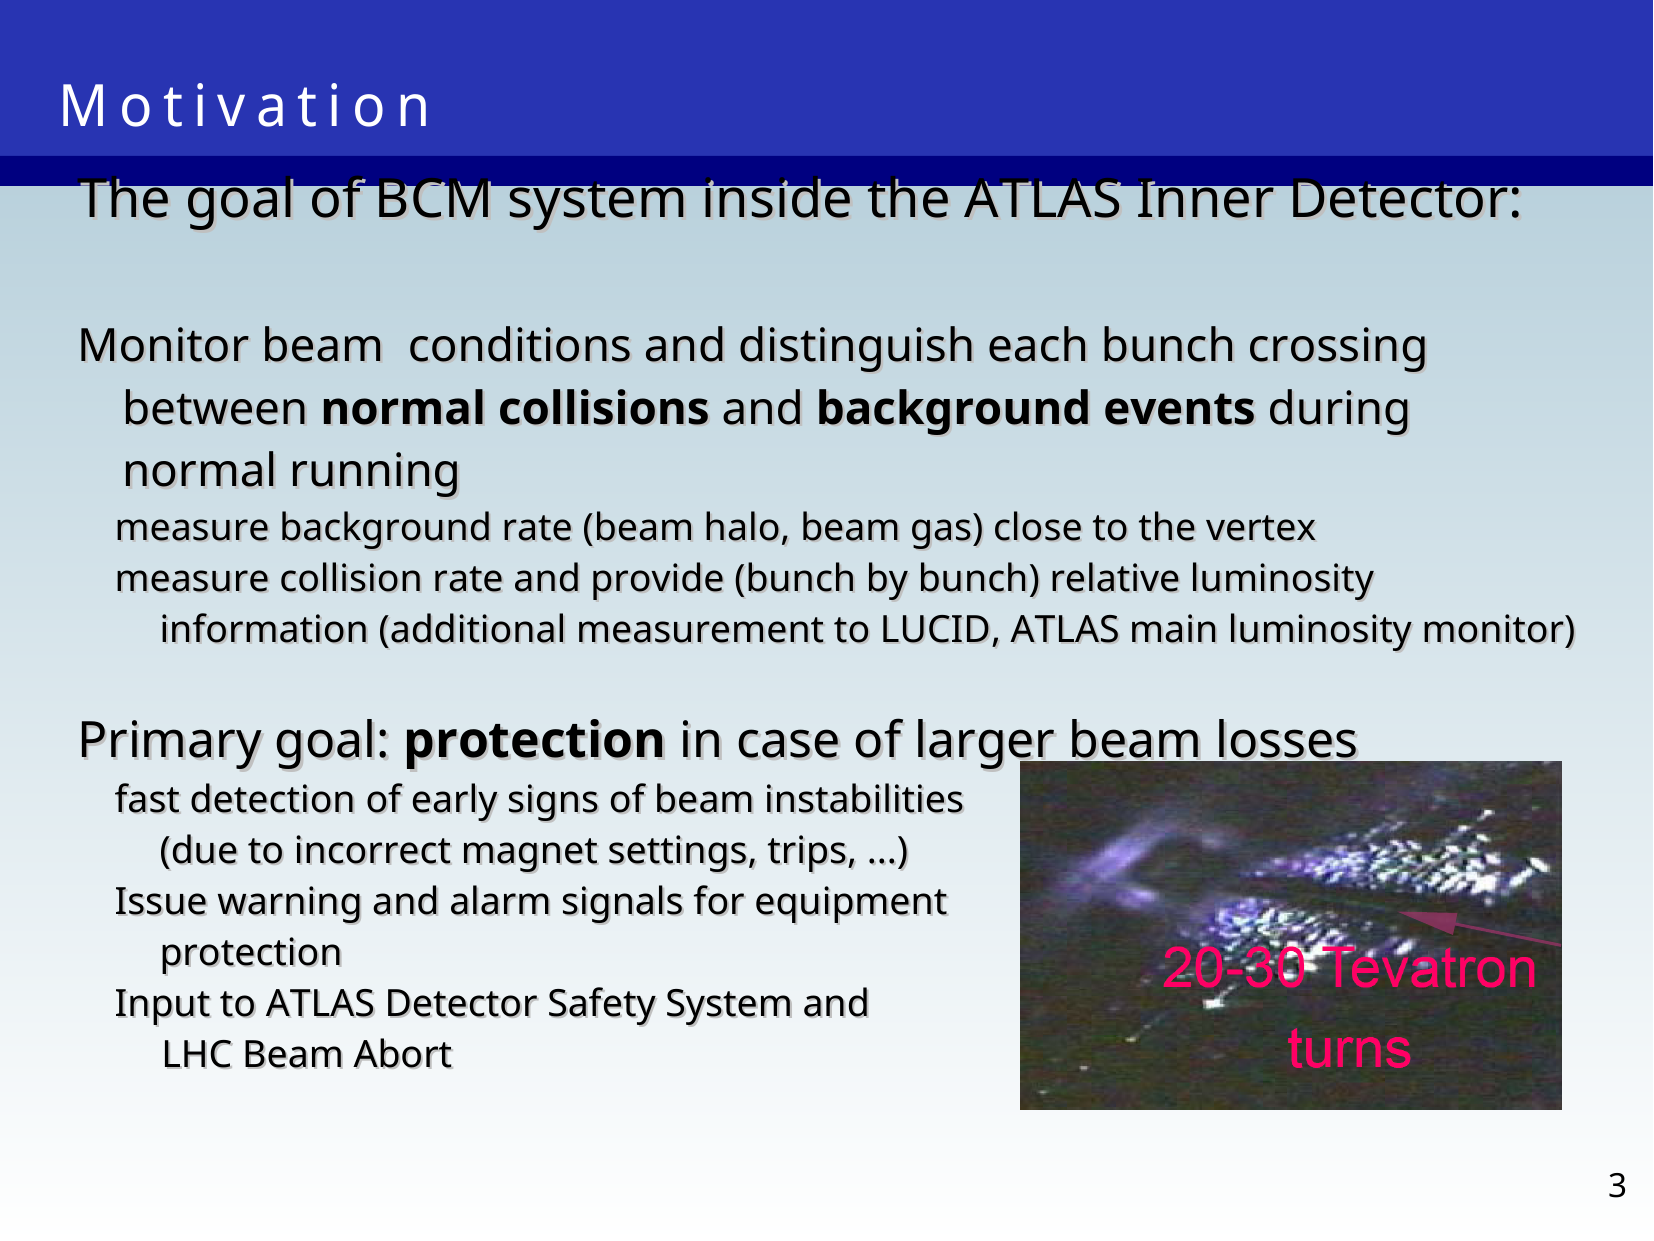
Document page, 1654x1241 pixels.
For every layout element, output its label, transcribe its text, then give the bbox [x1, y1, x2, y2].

picture [1020, 761, 1562, 1110]
subtitle The goal of BCM system inside the ATLAS Inner Detector: Monitor beam conditions and distinguish each bunch crossing between normal collisions and background events during normal running measure background rate (beam halo, beam gas) close to the vertex measure collision rate and provide (bunch by bunch) relative luminosity information (additional measurement to LUCID, ATLAS main luminosity monitor) Primary goal: protection in case of larger beam losses fast detection of early signs of beam instabilities (due to incorrect magnet settings, trips, ...) Issue warning and alarm signals for equipment protection Input to ATLAS Detector Safety System and LHC Beam Abort [39, 222, 1578, 1123]
title Motivation [58, 29, 1613, 178]
